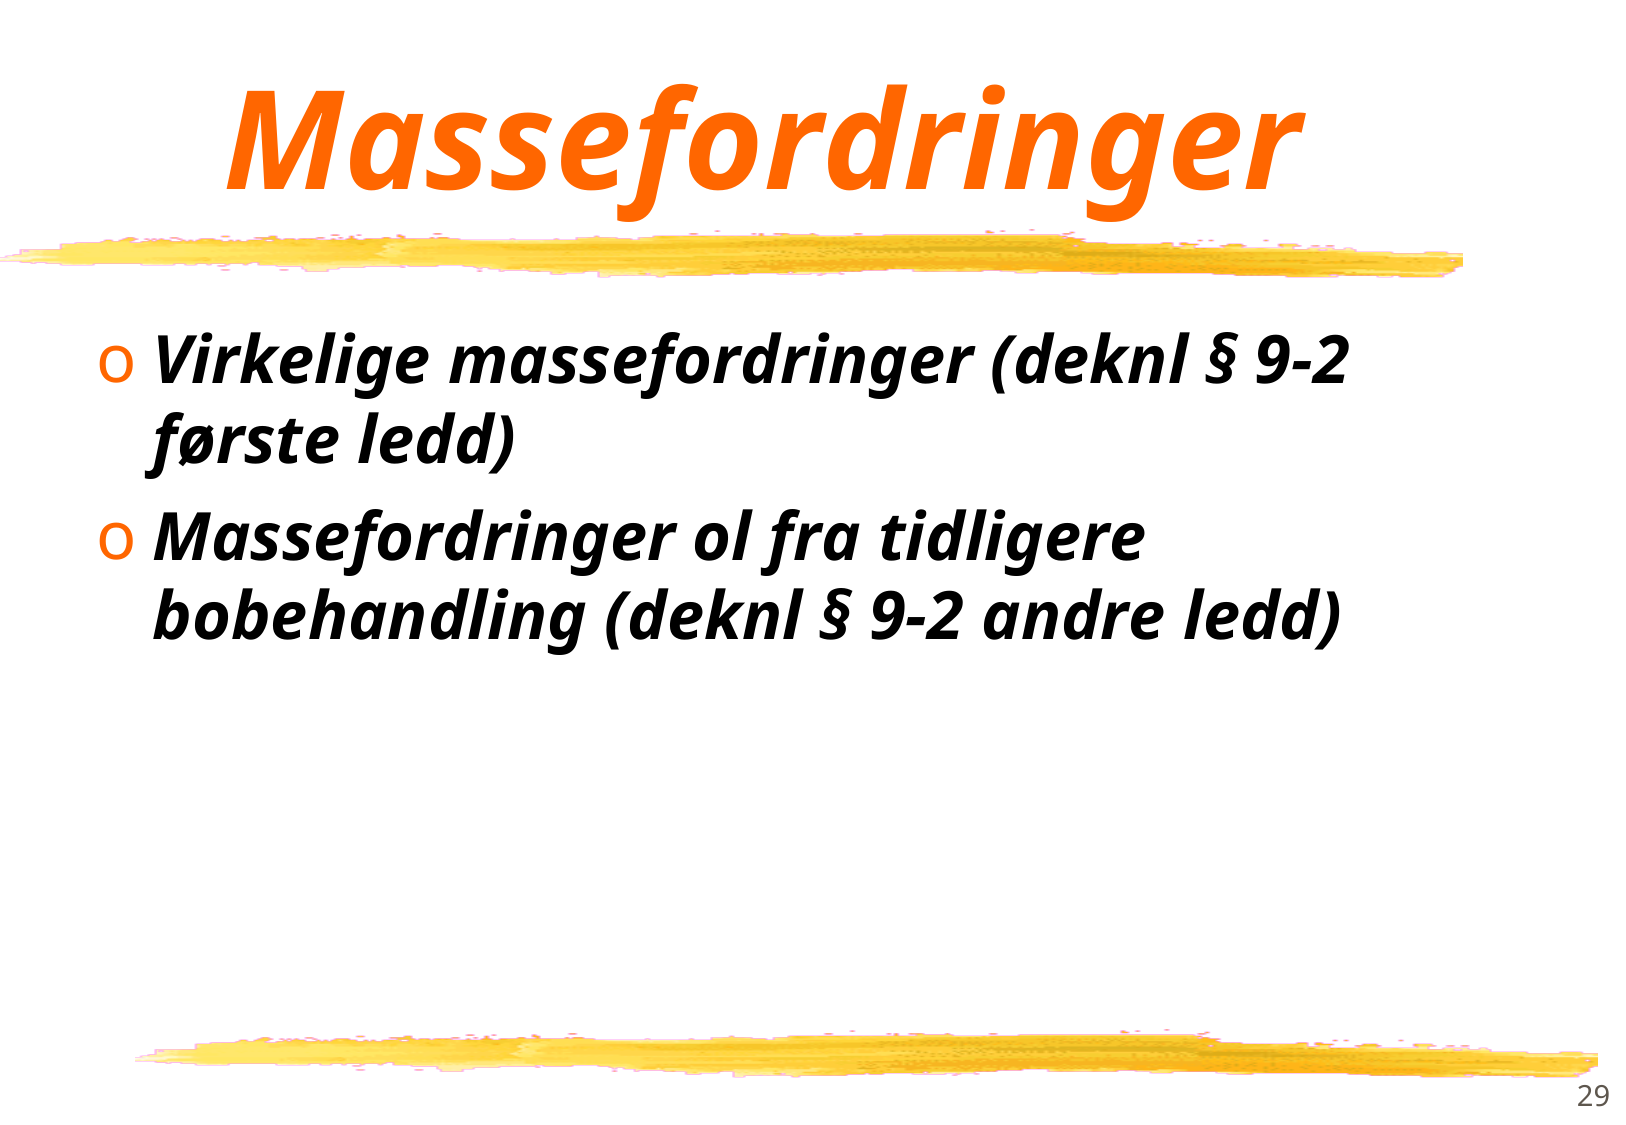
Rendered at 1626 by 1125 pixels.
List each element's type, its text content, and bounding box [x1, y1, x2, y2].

title Massefordringer [72, 37, 1454, 225]
picture [0, 224, 1463, 288]
list Virkelige massefordringer (deknl § 9-2 første ledd) Massefordringer ol fra tidligere bobehandling (deknl § 9-2 andre ledd) [81, 309, 1535, 1001]
text_box <number> [1516, 1050, 1626, 1125]
picture [135, 1024, 1598, 1088]
